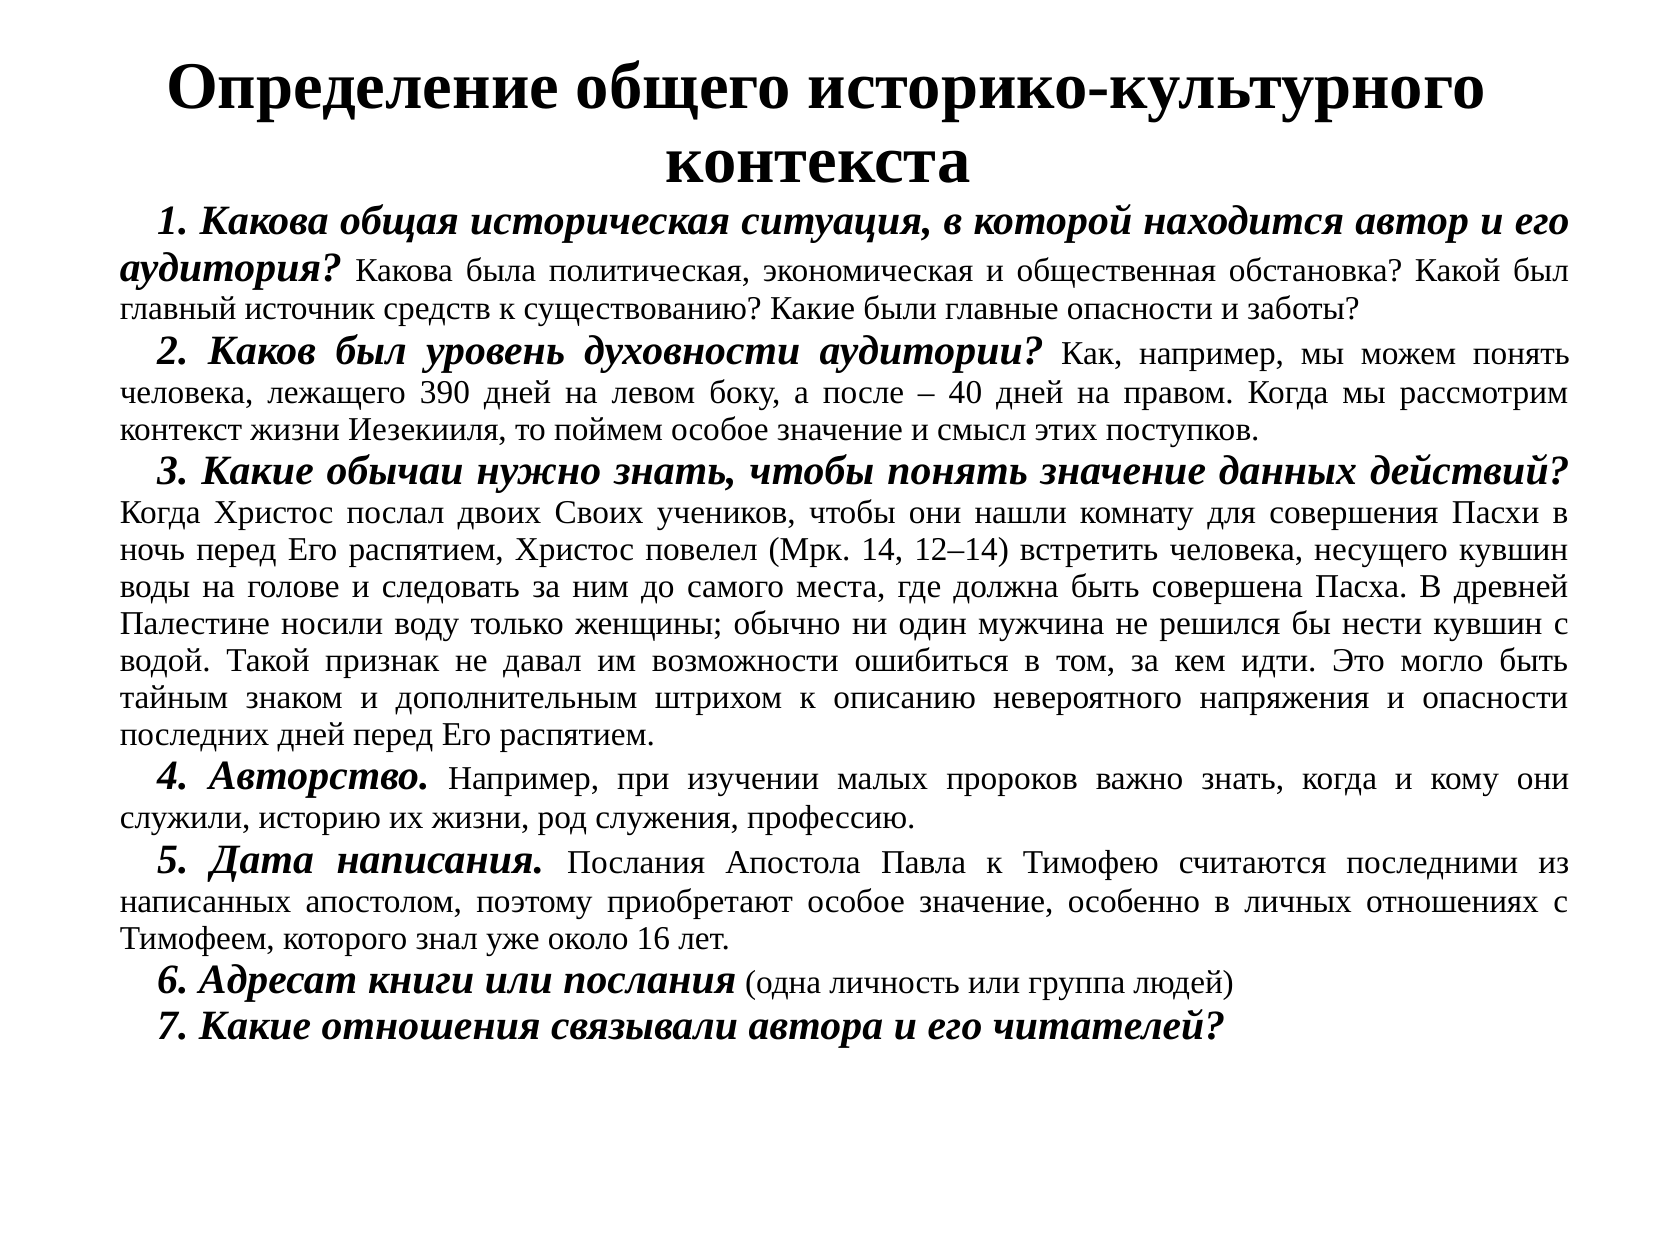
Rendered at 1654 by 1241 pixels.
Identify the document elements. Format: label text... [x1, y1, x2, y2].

subtitle Определение общего историко-культурного контекста 1. Какова общая историческая ситуация, в которой находится автор и его аудитория? Какова была политическая, экономическая и общественная обстановка? Какой был главный источник средств к существованию? Какие были главные опасности и заботы? 2. Каков был уровень духовности аудитории? Как, например, мы можем понять человека, лежащего 390 дней на левом боку, а после – 40 дней на правом. Когда мы рассмотрим контекст жизни Иезекииля, то поймем особое значение и смысл этих поступков. 3. Какие обычаи нужно знать, чтобы понять значение данных действий? Когда Христос послал двоих Своих учеников, чтобы они нашли комнату для совершения Пасхи в ночь перед Его распятием, Христос повелел (Мрк. 14, 12–14) встретить человека, несущего кувшин воды на голове и следовать за ним до самого места, где должна быть совершена Пасха. В древней Палестине носили воду только женщины; обычно ни один мужчина не решился бы нести кувшин с водой. Такой признак не давал им возможности ошибиться в том, за кем идти. Это могло быть тайным знаком и дополнительным штрихом к описанию невероятного напряжения и опасности последних дней перед Его распятием. 4. Авторство. Например, при изучении малых пророков важно знать, когда и кому они служили, историю их жизни, род служения, профессию. 5. Дата написания. Послания Апостола Павла к Тимофею считаются последними из написанных апостолом, поэтому приобретают особое значение, особенно в личных отношениях с Тимофеем, которого знал уже около 16 лет. 6. Адресат книги или послания (одна личность или группа людей) 7. Какие отношения связывали автора и его читателей? [82, 49, 1571, 1138]
